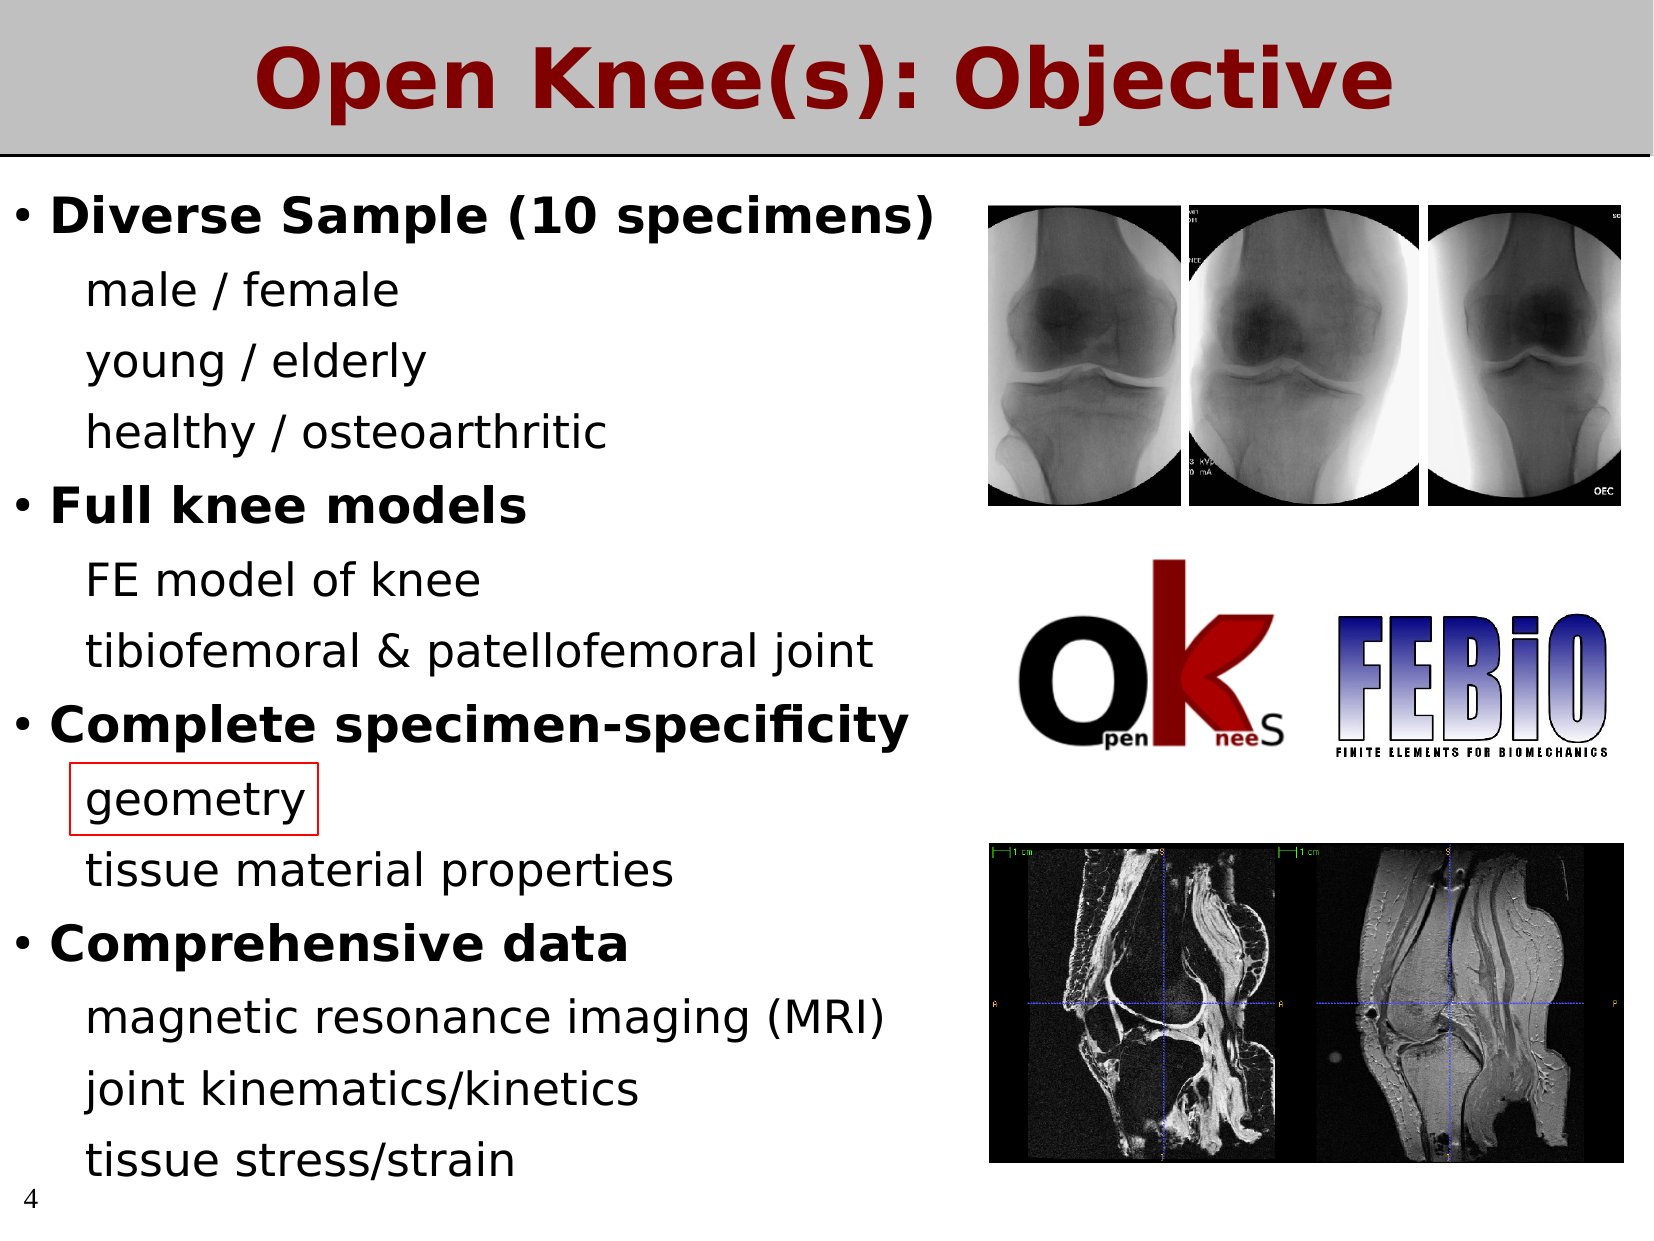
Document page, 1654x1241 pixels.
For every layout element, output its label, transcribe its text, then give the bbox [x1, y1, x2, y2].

picture [989, 205, 1181, 506]
picture [1312, 605, 1631, 787]
picture [1189, 205, 1419, 506]
picture [989, 843, 1624, 1163]
text_box [0, 0, 1654, 156]
picture [1428, 205, 1621, 506]
text_box Diverse Sample (10 specimens) male / female young / elderly healthy / osteoarthritic Full knee models FE model of knee tibiofemoral & patellofemoral joint Complete specimen-specificity geometry tissue material properties Comprehensive data magnetic resonance imaging (MRI) joint kinematics/kinetics tissue stress/strain [13, 187, 989, 1188]
picture [1012, 550, 1295, 759]
text_box Open Knee(s): Objective [0, 31, 1651, 129]
